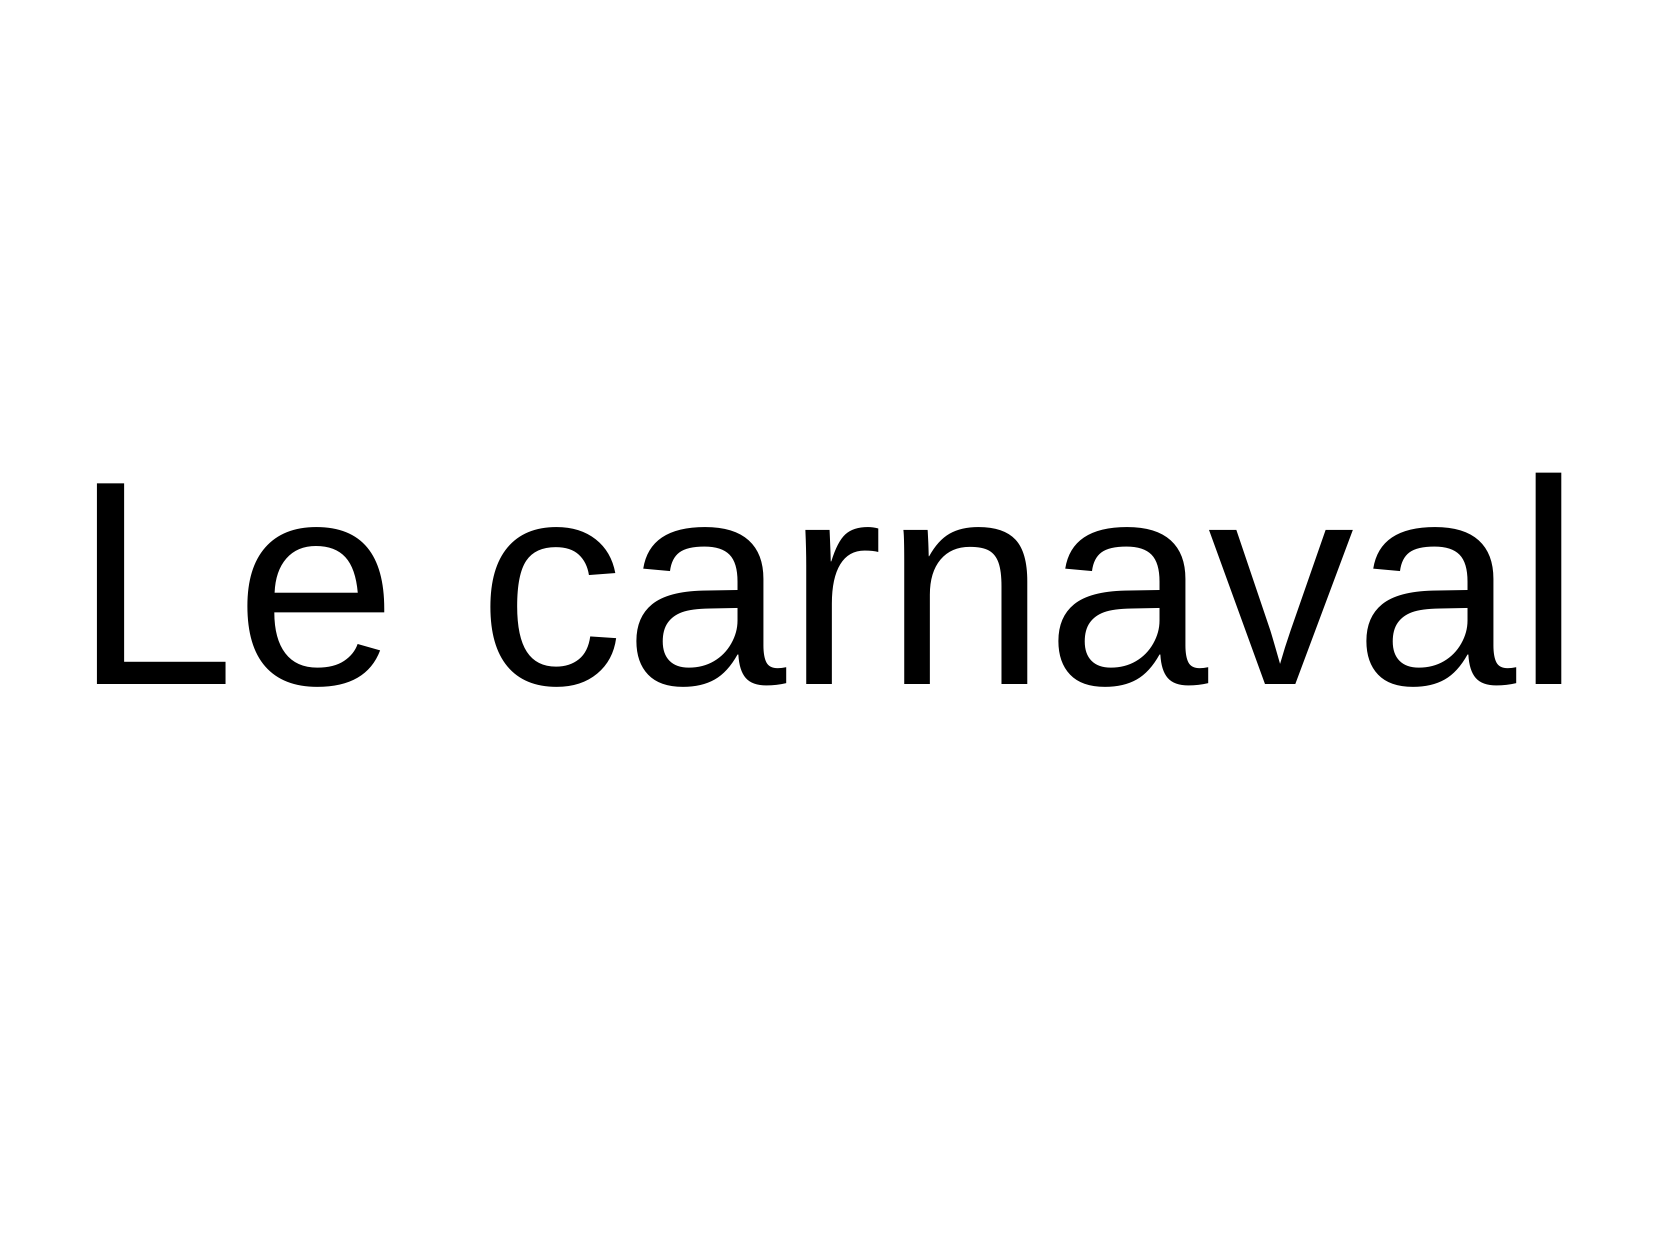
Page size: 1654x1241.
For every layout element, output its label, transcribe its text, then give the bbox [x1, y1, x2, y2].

text_box Le carnaval [59, 413, 1654, 1139]
